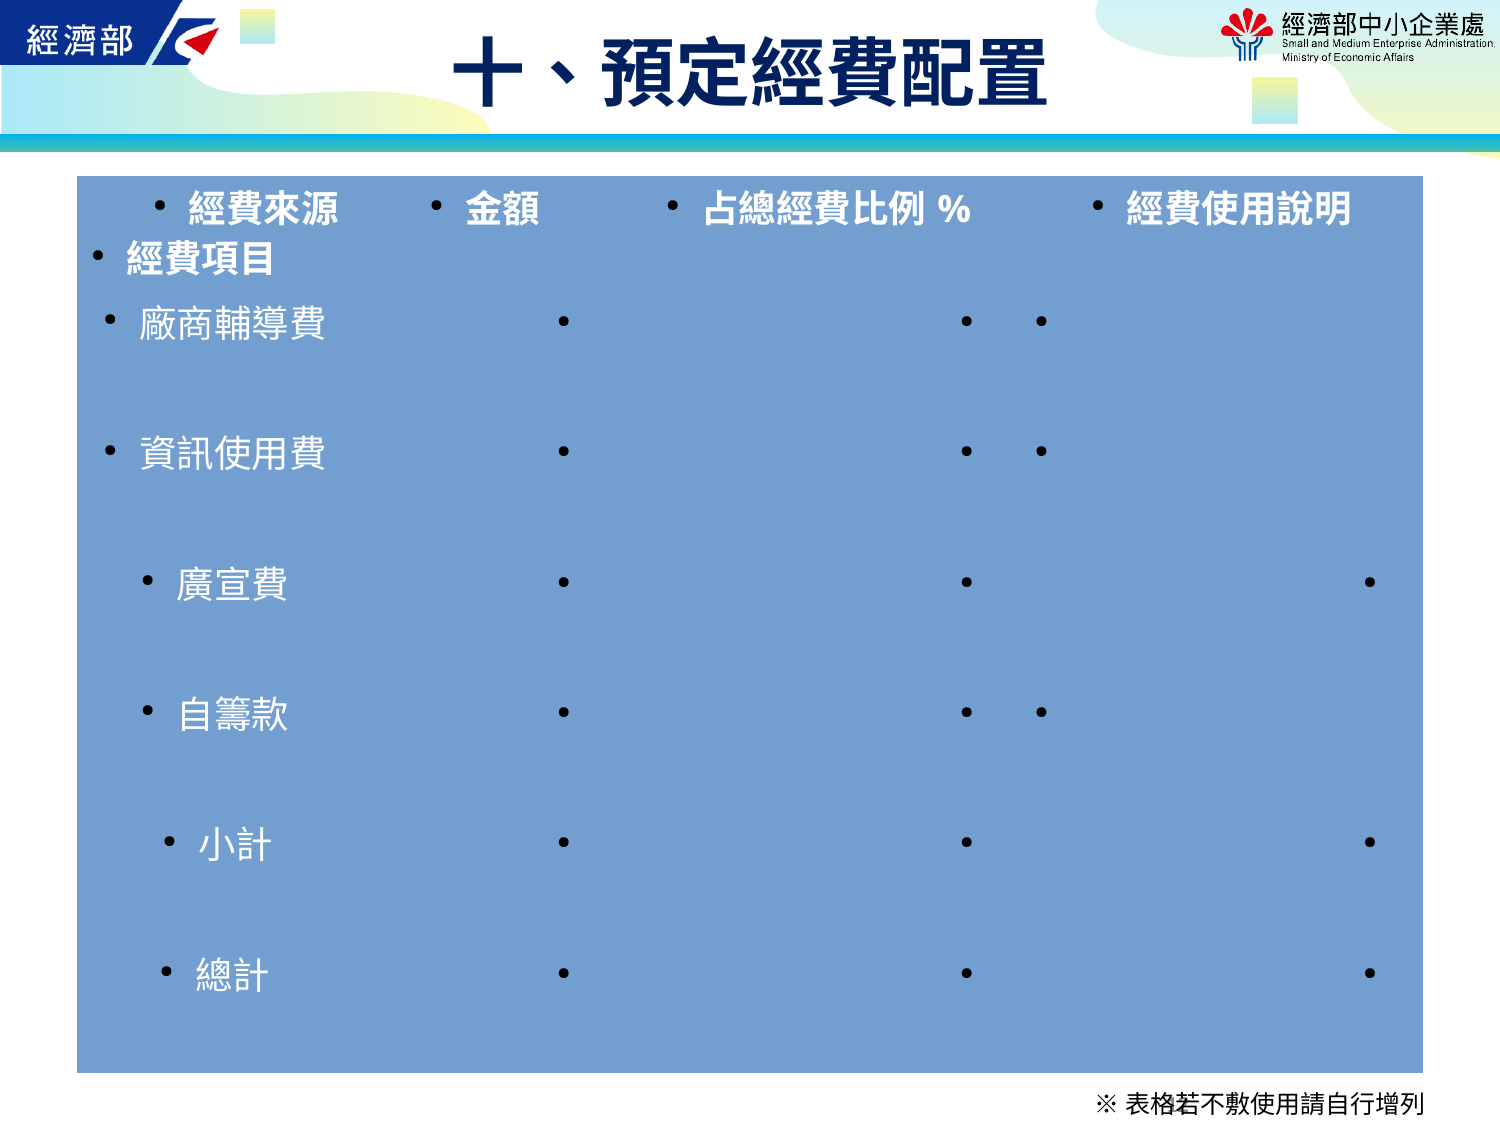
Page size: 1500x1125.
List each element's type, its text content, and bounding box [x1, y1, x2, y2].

table_header 經費來源 經費項目 [77, 176, 353, 291]
table_cell [617, 943, 1020, 1073]
table_cell [353, 943, 617, 1073]
table_header 占總經費比例% [617, 176, 1020, 291]
table_cell [353, 812, 617, 943]
table_cell [1020, 943, 1423, 1073]
table_cell [617, 682, 1020, 812]
table_cell [617, 291, 1020, 421]
title 十、預定經費配置 [0, 0, 1500, 142]
table_cell [353, 421, 617, 552]
table_cell [353, 291, 617, 421]
table_cell 廠商輔導費 [77, 291, 353, 421]
table_cell [1020, 552, 1423, 682]
table_header 經費使用說明 [1020, 176, 1423, 291]
table_cell [1020, 421, 1423, 552]
table_cell 總計 [77, 943, 353, 1073]
table_cell 資訊使用費 [77, 421, 353, 552]
table_cell [617, 812, 1020, 943]
table_cell 小計 [77, 812, 353, 943]
table_cell 廣宣費 [77, 552, 353, 682]
table_header 金額 [353, 176, 617, 291]
text_box ※表格若不敷使用請自行增列 [1070, 1080, 1449, 1125]
table_cell [617, 421, 1020, 552]
table_cell 自籌款 [77, 682, 353, 812]
table_cell [353, 552, 617, 682]
table_cell [1020, 812, 1423, 943]
table_cell [1020, 291, 1423, 421]
table_cell [1020, 682, 1423, 812]
table_cell [617, 552, 1020, 682]
table_cell [353, 682, 617, 812]
text_box 11 [1150, 1073, 1500, 1125]
